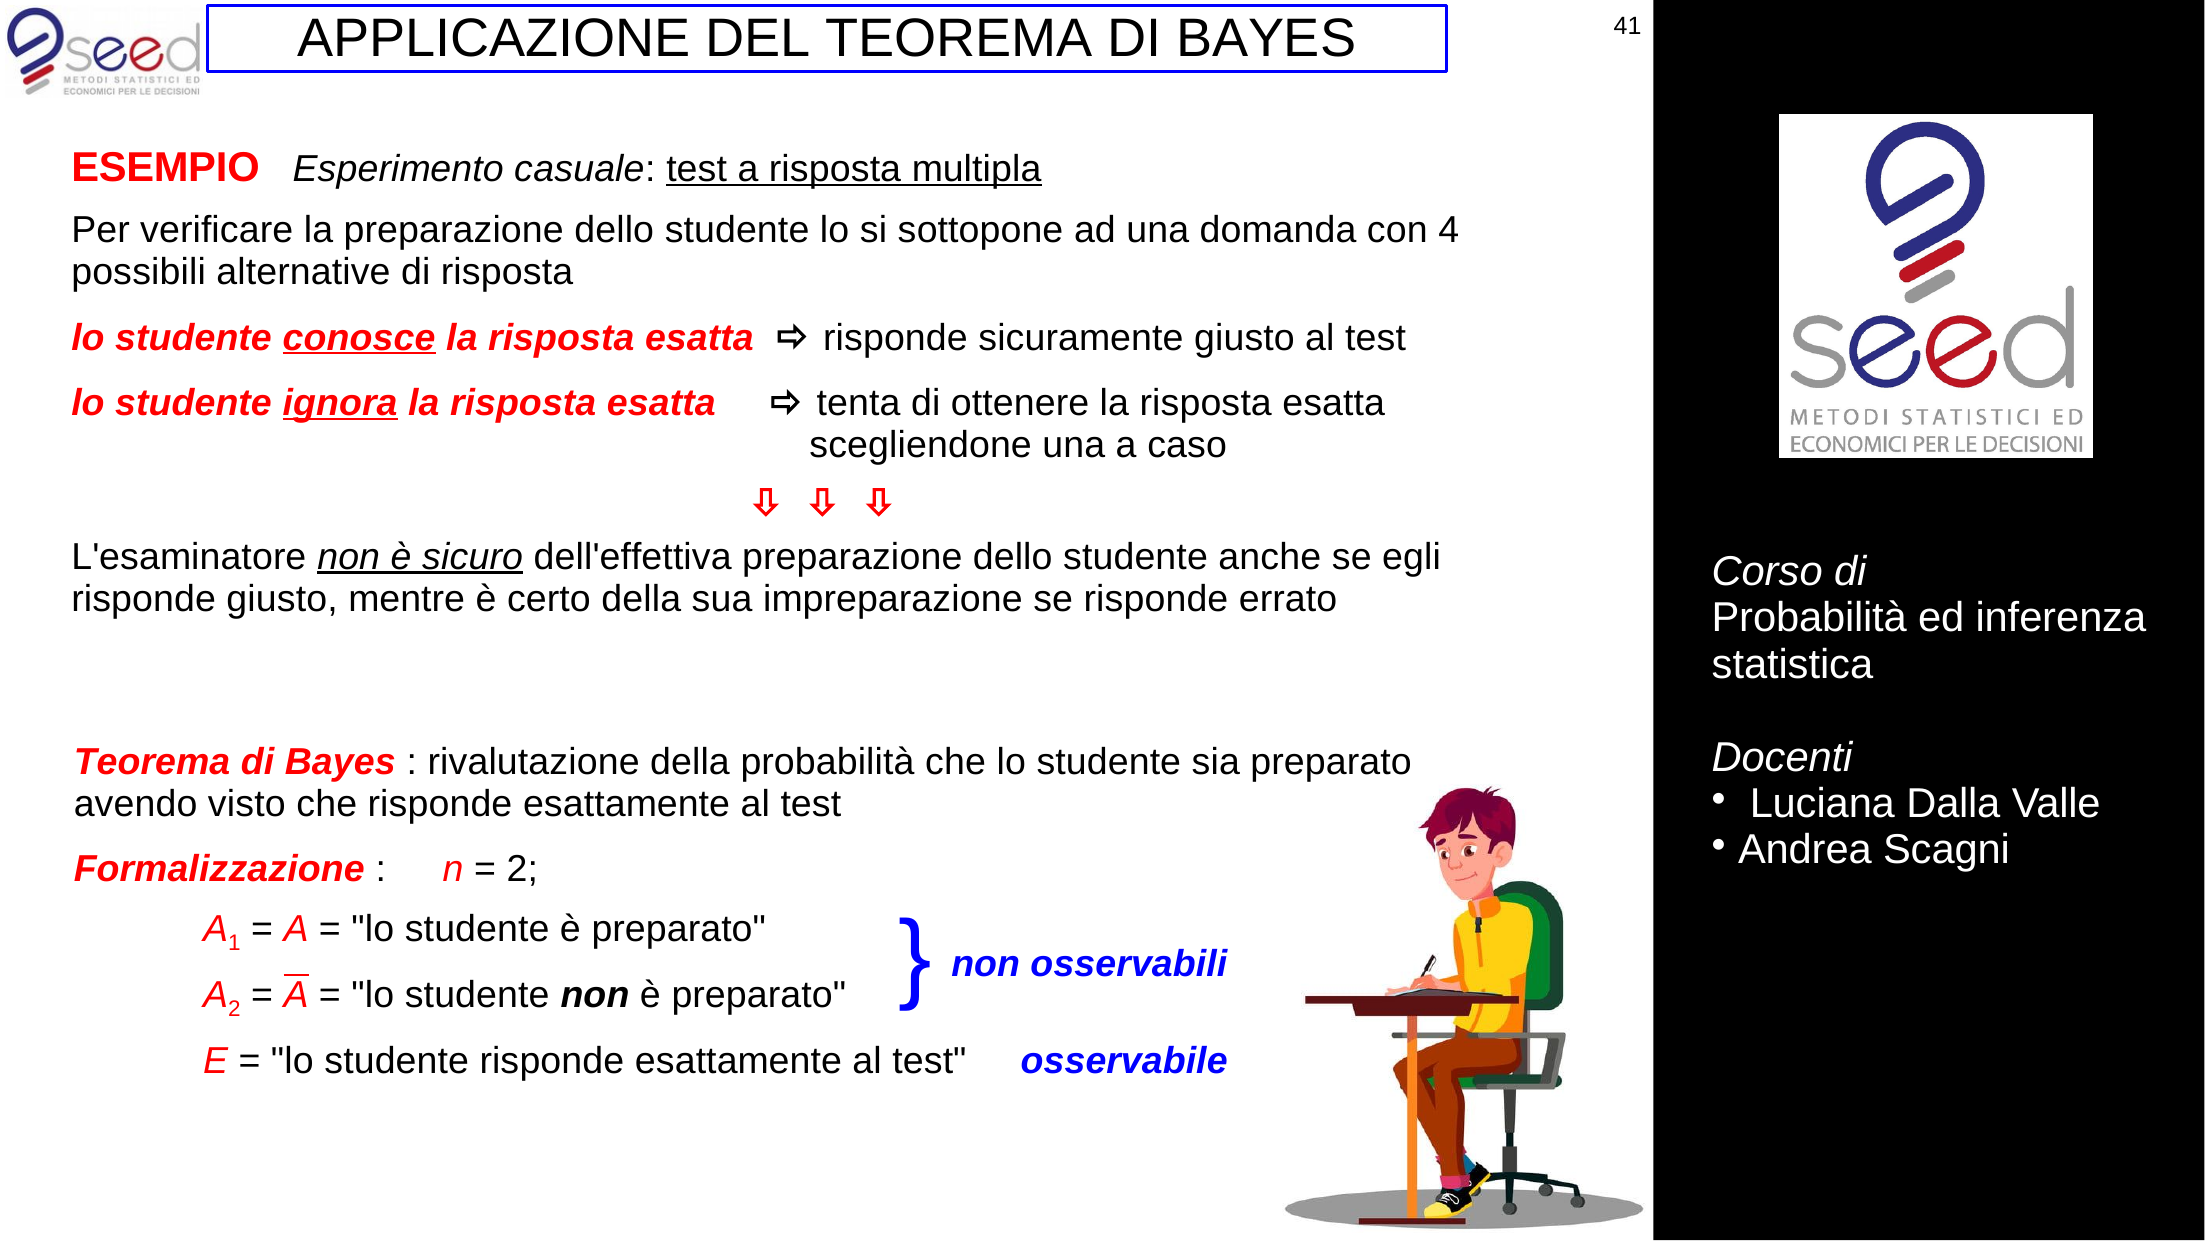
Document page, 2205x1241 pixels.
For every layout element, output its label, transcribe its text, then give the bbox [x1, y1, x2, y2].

text_box APPLICAZIONE DEL TEOREMA DI BAYES [207, 5, 1447, 72]
picture [1280, 781, 1649, 1233]
picture [1779, 114, 2093, 458]
picture [5, 5, 203, 98]
text_box Teorema di Bayes : rivalutazione della probabilità che lo studente sia preparato avendo visto che risponde esattamente al test Formalizzazione : n = 2; A1 = A = "lo studente è preparato" A2 = A = "lo studente non è preparato" E = "lo studente risponde esattamente al test" osservabile [73, 740, 1513, 1094]
text_box ESEMPIO Esperimento casuale: test a risposta multipla Per verificare la preparazione dello studente lo si sottopone ad una domanda con 4 possibili alternative di risposta lo studente conosce la risposta esatta  risponde sicuramente giusto al test lo studente ignora la risposta esatta  tenta di ottenere la risposta esatta scegliendone una a caso  L'esaminatore non è sicuro dell'effettiva preparazione dello studente anche se egli risponde giusto, mentre è certo della sua impreparazione se risponde errato [71, 144, 1581, 676]
